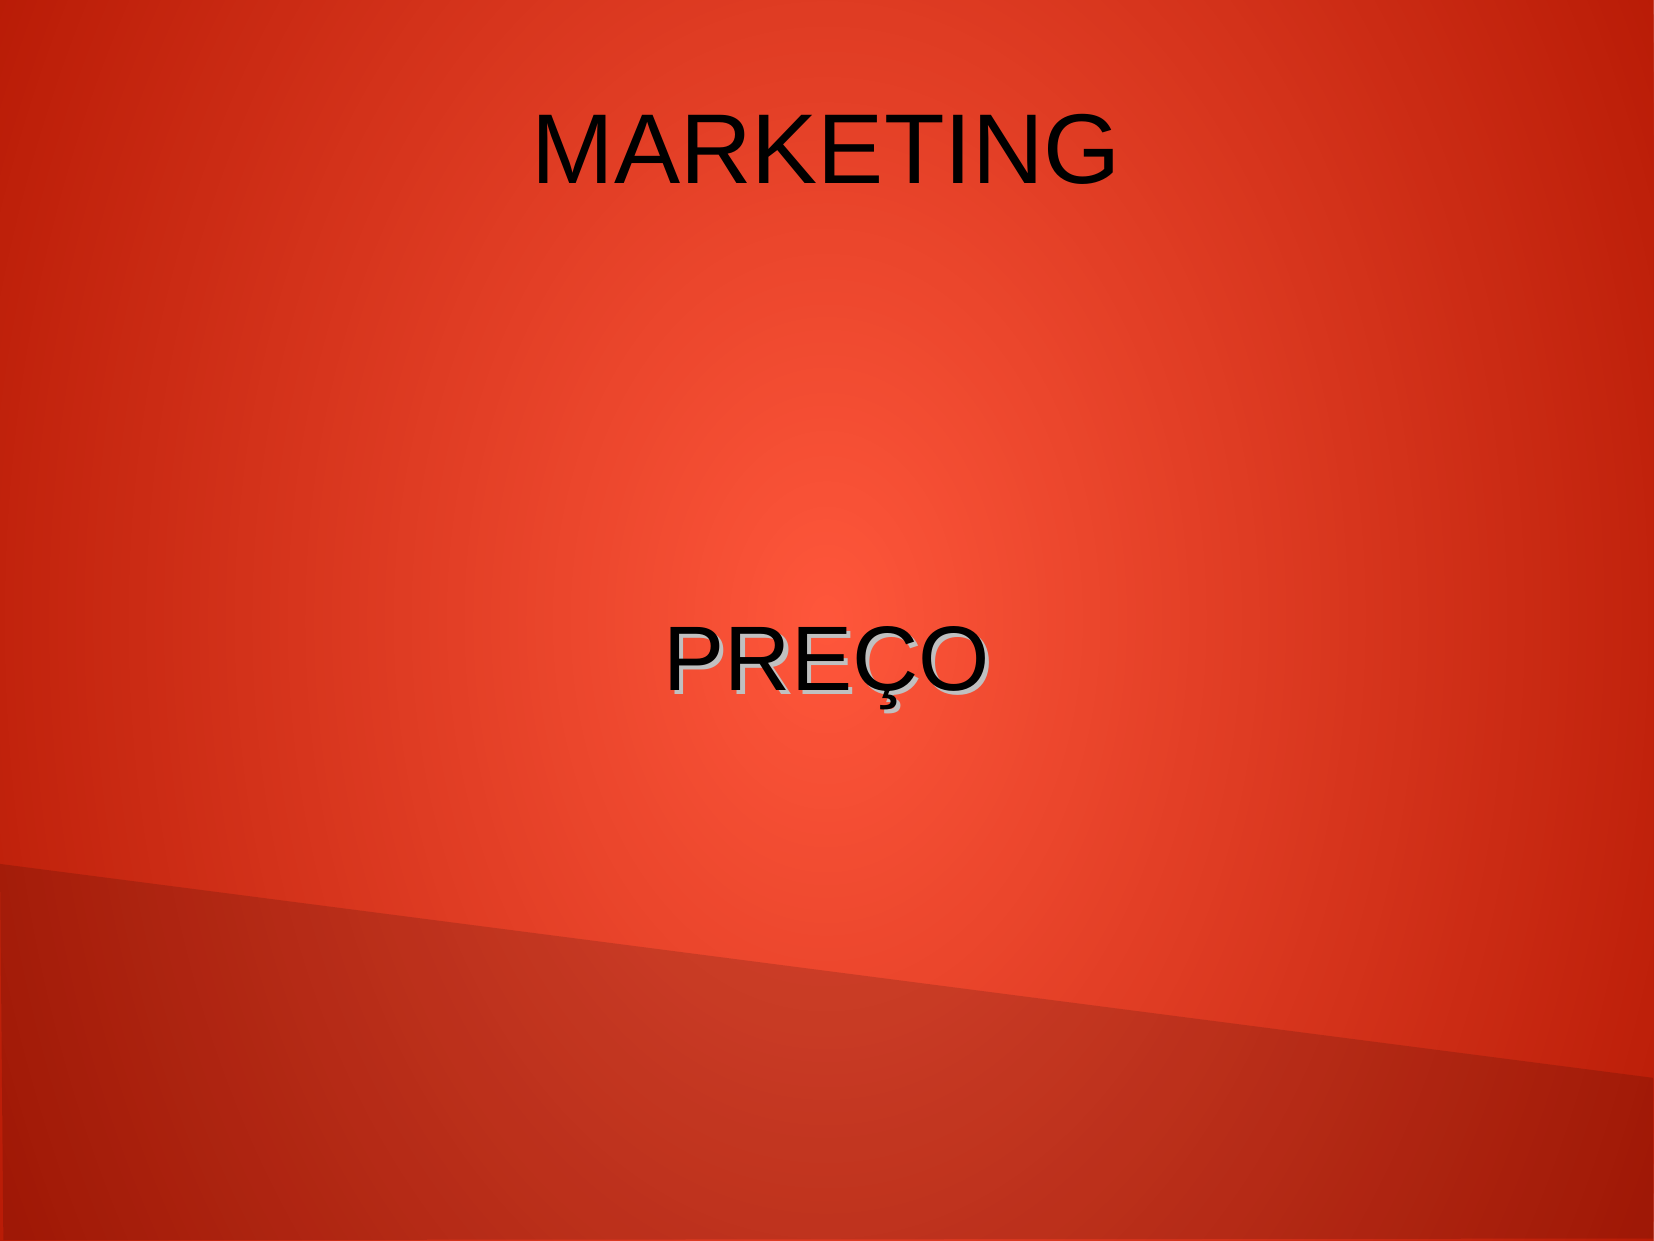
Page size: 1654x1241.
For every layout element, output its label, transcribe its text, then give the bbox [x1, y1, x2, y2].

title MARKETING [82, 47, 1571, 252]
subtitle PREÇO [82, 299, 1571, 1019]
